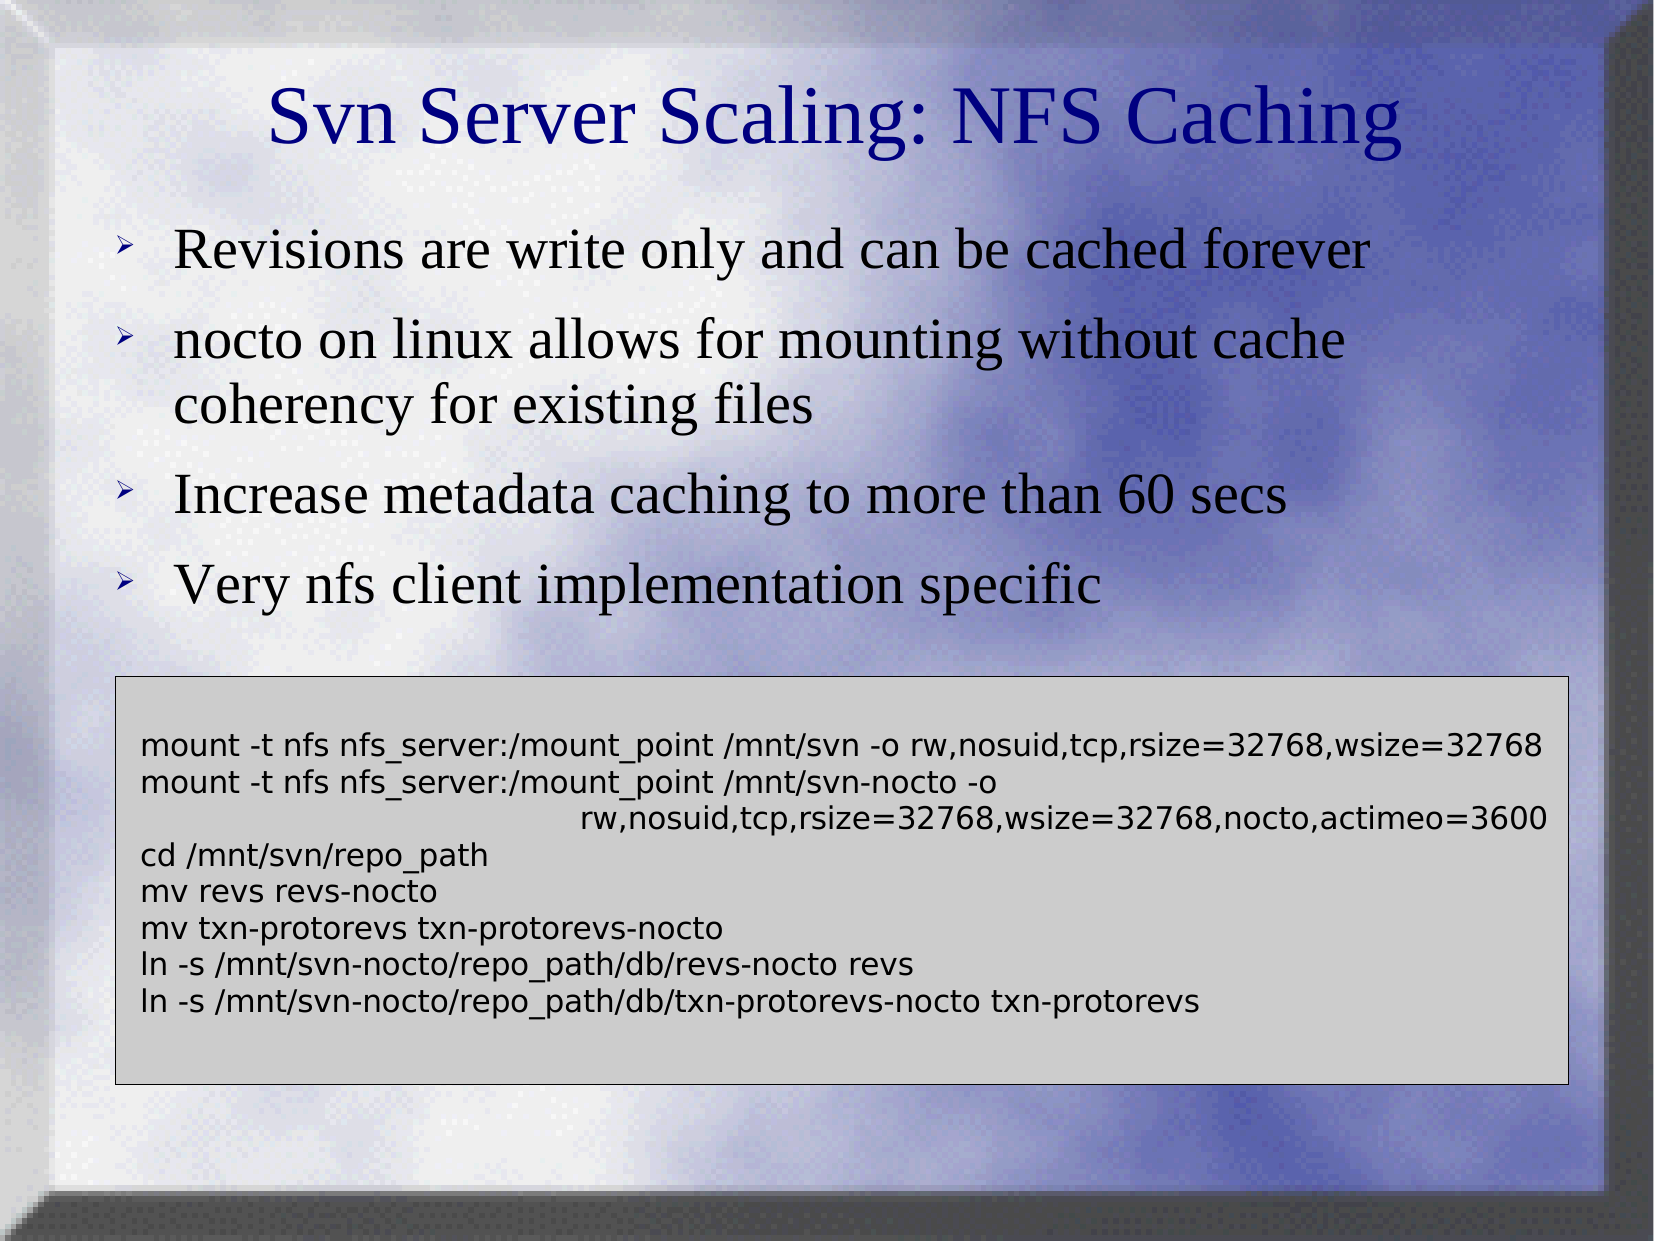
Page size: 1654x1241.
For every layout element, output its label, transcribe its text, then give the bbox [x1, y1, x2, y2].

list Revisions are write only and can be cached forever nocto on linux allows for mounting without cache coherency for existing files Increase metadata caching to more than 60 secs Very nfs client implementation specific [114, 216, 1527, 617]
title Svn Server Scaling: NFS Caching [120, 67, 1552, 165]
text_box mount -t nfs nfs_server:/mount_point /mnt/svn -o rw,nosuid,tcp,rsize=32768,wsize=32768 mount -t nfs nfs_server:/mount_point /mnt/svn-nocto -o rw,nosuid,tcp,rsize=32768,wsize=32768,nocto,actimeo=3600 cd /mnt/svn/repo_path mv revs revs-nocto mv txn-protorevs txn-protorevs-nocto ln -s /mnt/svn-nocto/repo_path/db/revs-nocto revs ln -s /mnt/svn-nocto/repo_path/db/txn-protorevs-nocto txn-protorevs [115, 676, 1569, 1085]
picture [0, 0, 1654, 1241]
